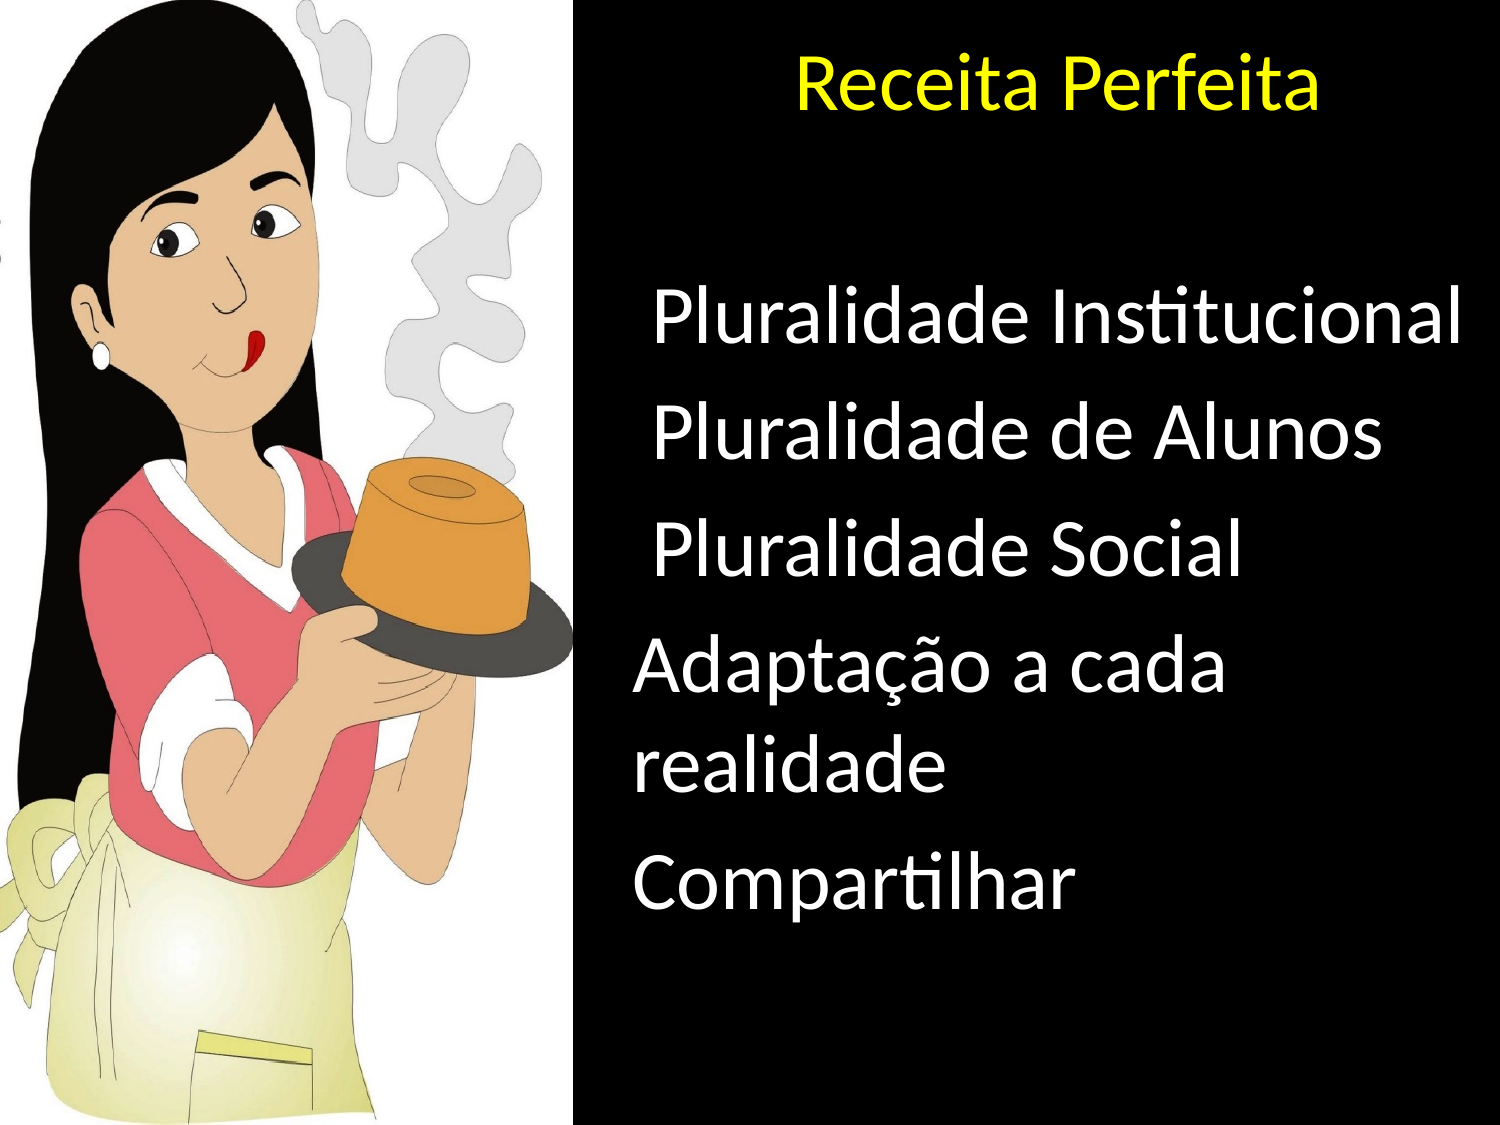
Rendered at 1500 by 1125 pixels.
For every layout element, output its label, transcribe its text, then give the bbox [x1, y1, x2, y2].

picture [0, 0, 573, 1125]
list Receita Perfeita Pluralidade Institucional Pluralidade de Alunos Pluralidade Social Adaptação a cada realidade Compartilhar [573, 19, 1500, 1071]
